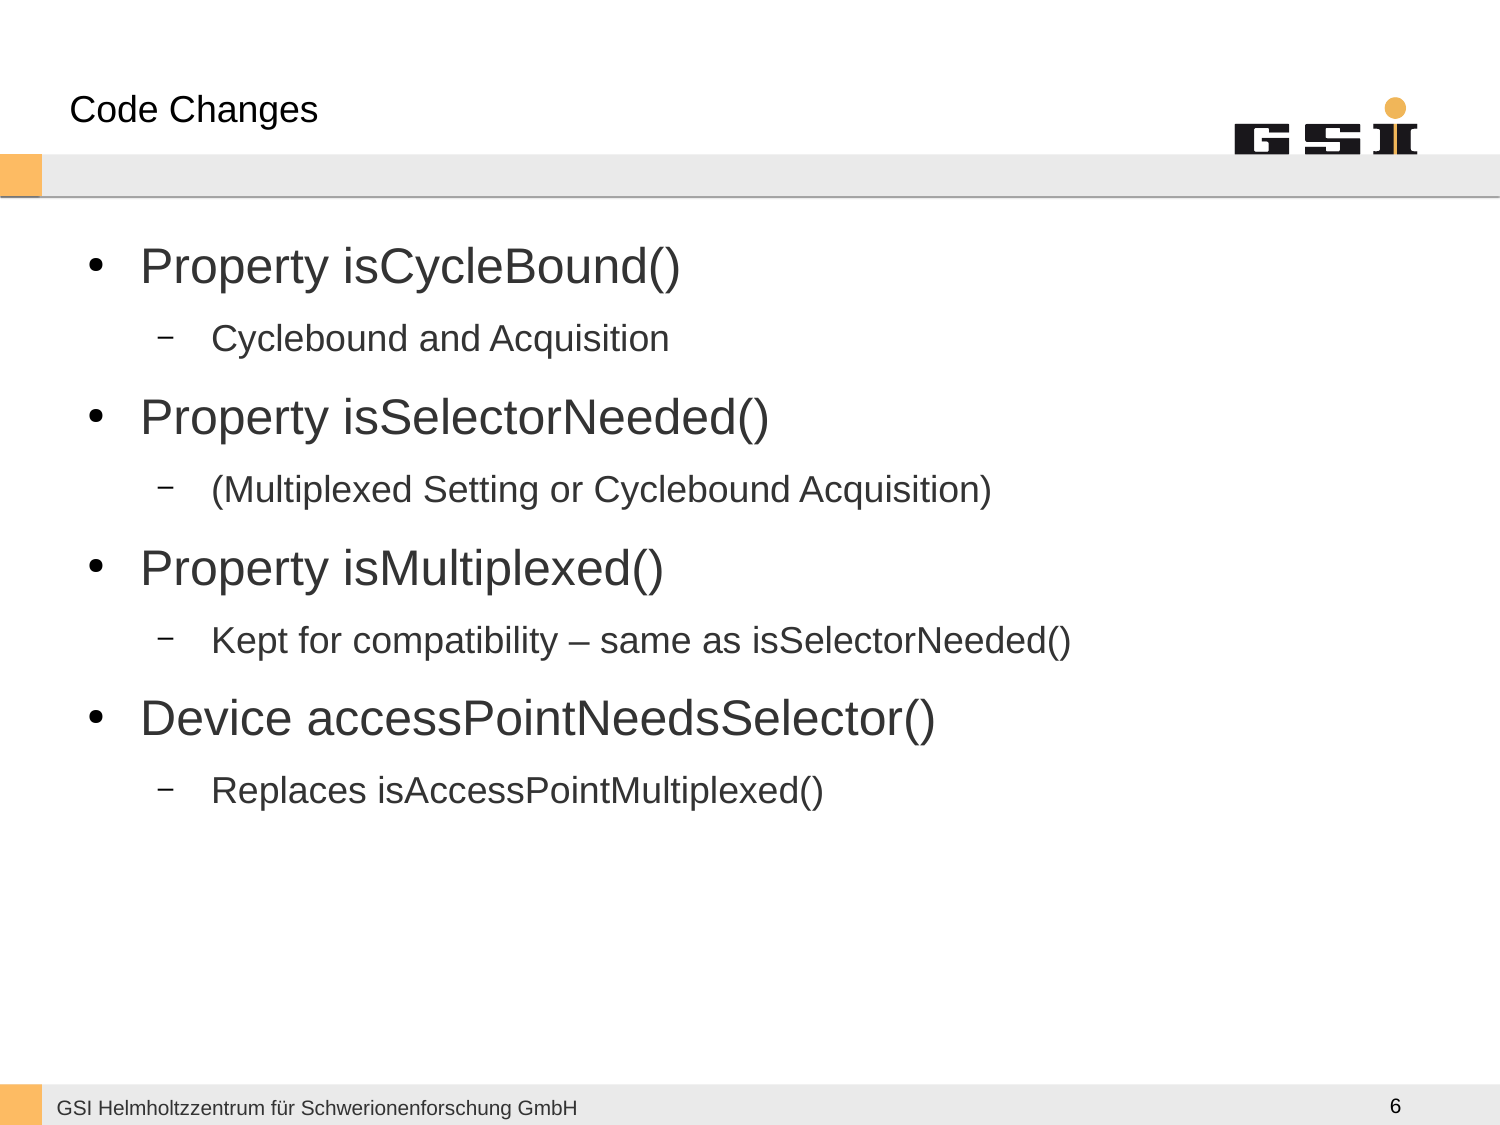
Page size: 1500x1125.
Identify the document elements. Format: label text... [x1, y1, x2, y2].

title Code Changes [69, 44, 986, 174]
picture [1233, 95, 1419, 154]
list Property isCycleBound() Cyclebound and Acquisition Property isSelectorNeeded() (Multiplexed Setting or Cyclebound Acquisition) Property isMultiplexed() Kept for compatibility – same as isSelectorNeeded() Device accessPointNeedsSelector() Replaces isAccessPointMultiplexed() [69, 237, 1407, 1043]
